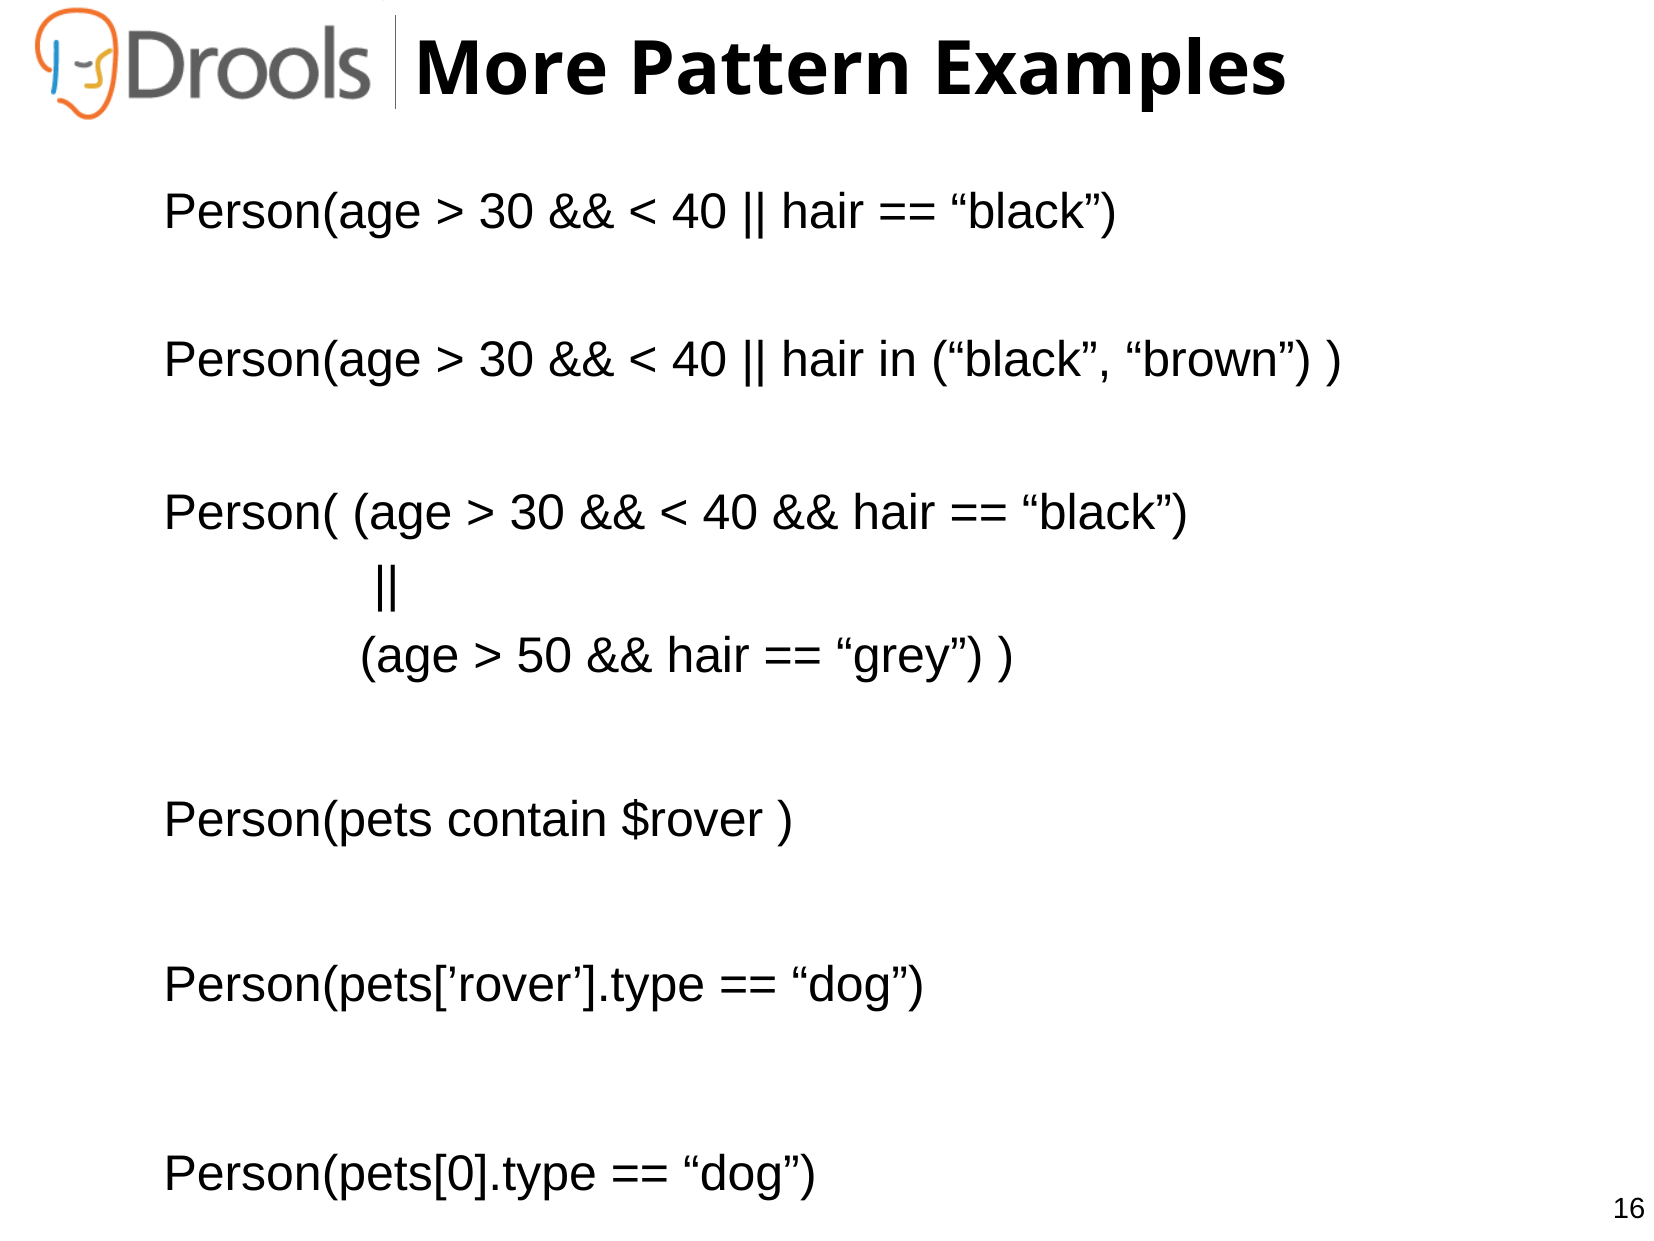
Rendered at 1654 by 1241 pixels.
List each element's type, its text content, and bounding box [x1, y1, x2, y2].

list Person(pets[’rover’].type == “dog”) [163, 956, 1270, 1046]
text_box More Pattern Examples [413, 12, 1402, 119]
list Person(pets[0].type == “dog”) [163, 1145, 1270, 1235]
list Person(age > 30 && < 40 || hair in (“black”, “brown”) ) [163, 330, 1447, 420]
picture [29, 0, 384, 126]
list Person(age > 30 && < 40 || hair == “black”) [163, 183, 1270, 272]
list Person( (age > 30 && < 40 && hair == “black”) || (age > 50 && hair == “grey”) ) [163, 484, 1447, 684]
list Person(pets contain $rover ) [163, 791, 1270, 880]
